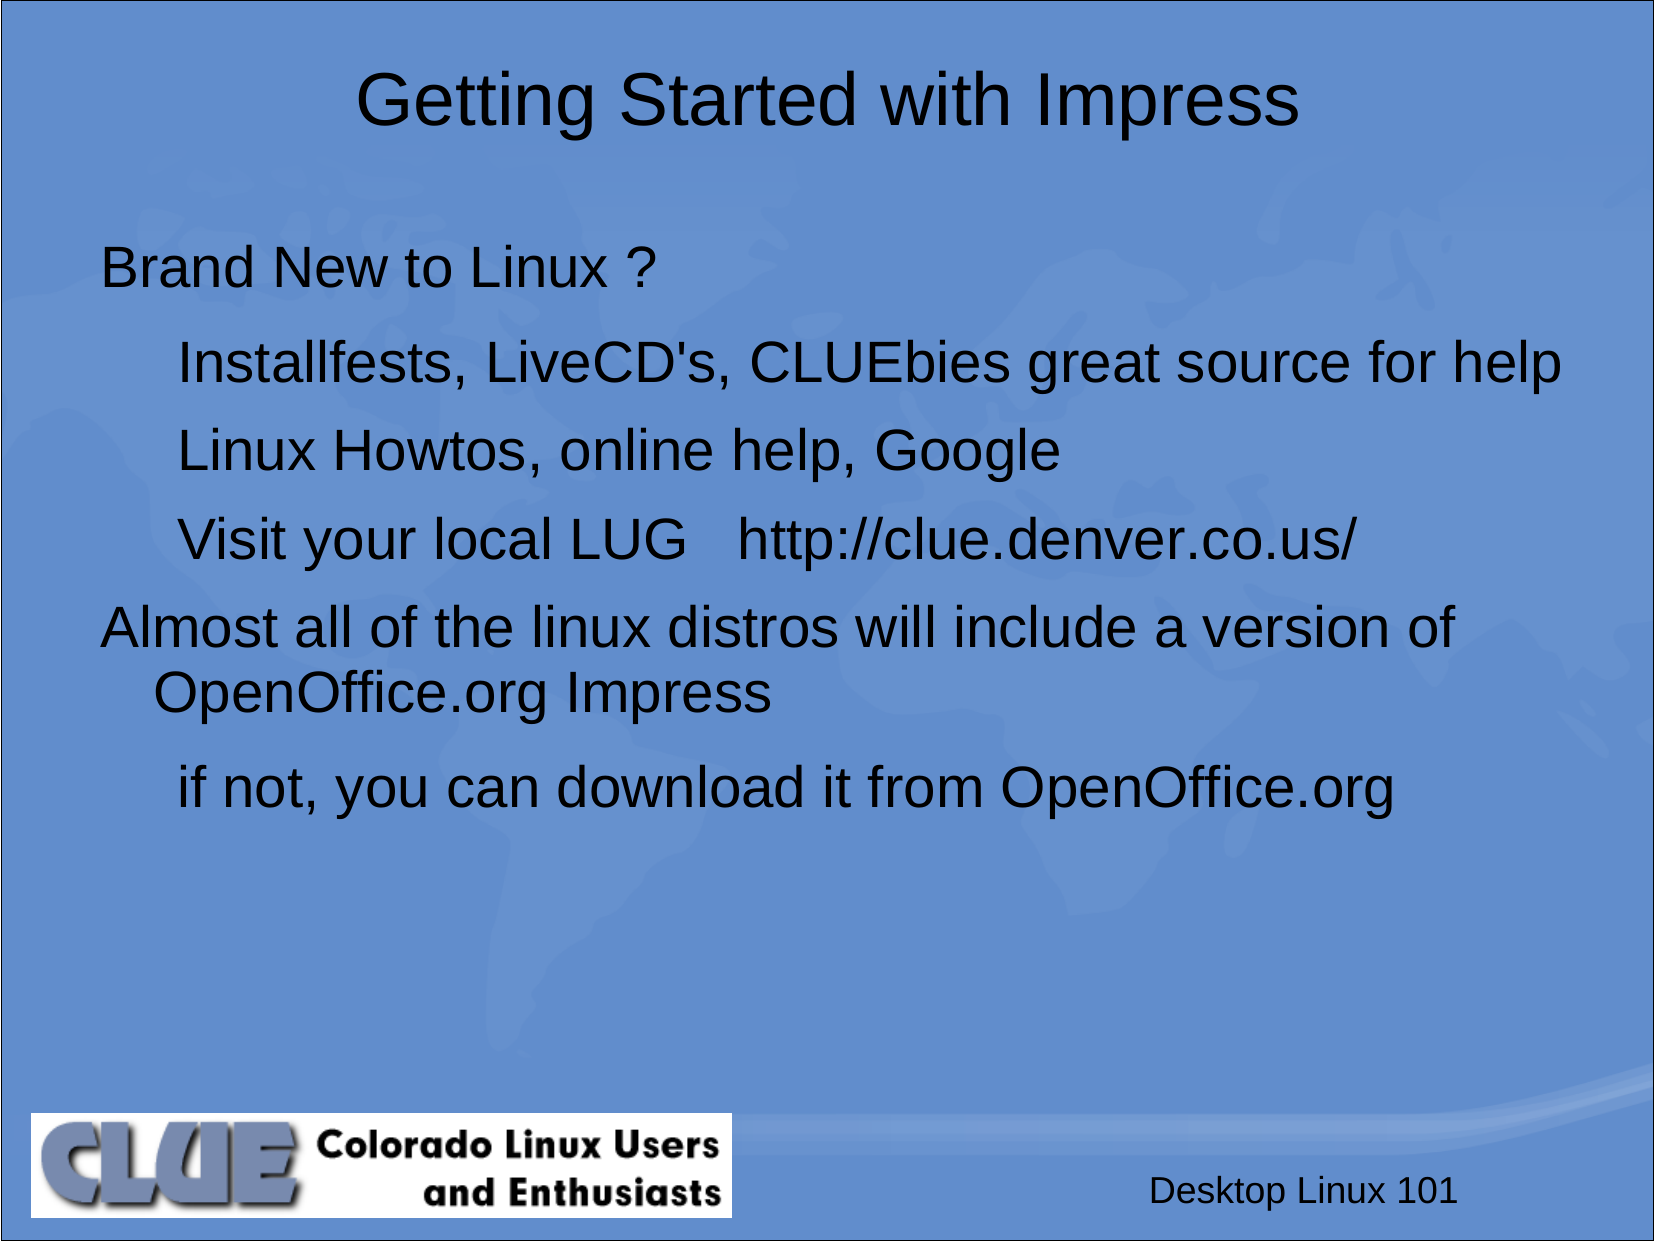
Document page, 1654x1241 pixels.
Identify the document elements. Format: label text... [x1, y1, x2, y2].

picture [2, 1, 1653, 1240]
list Brand New to Linux ? Installfests, LiveCD's, CLUEbies great source for help Linux Howtos, online help, Google Visit your local LUG http://clue.denver.co.us/ Almost all of the linux distros will include a version of OpenOffice.org Impress if not, you can download it from OpenOffice.org [82, 234, 1571, 1098]
title Getting Started with Impress [82, 44, 1576, 156]
